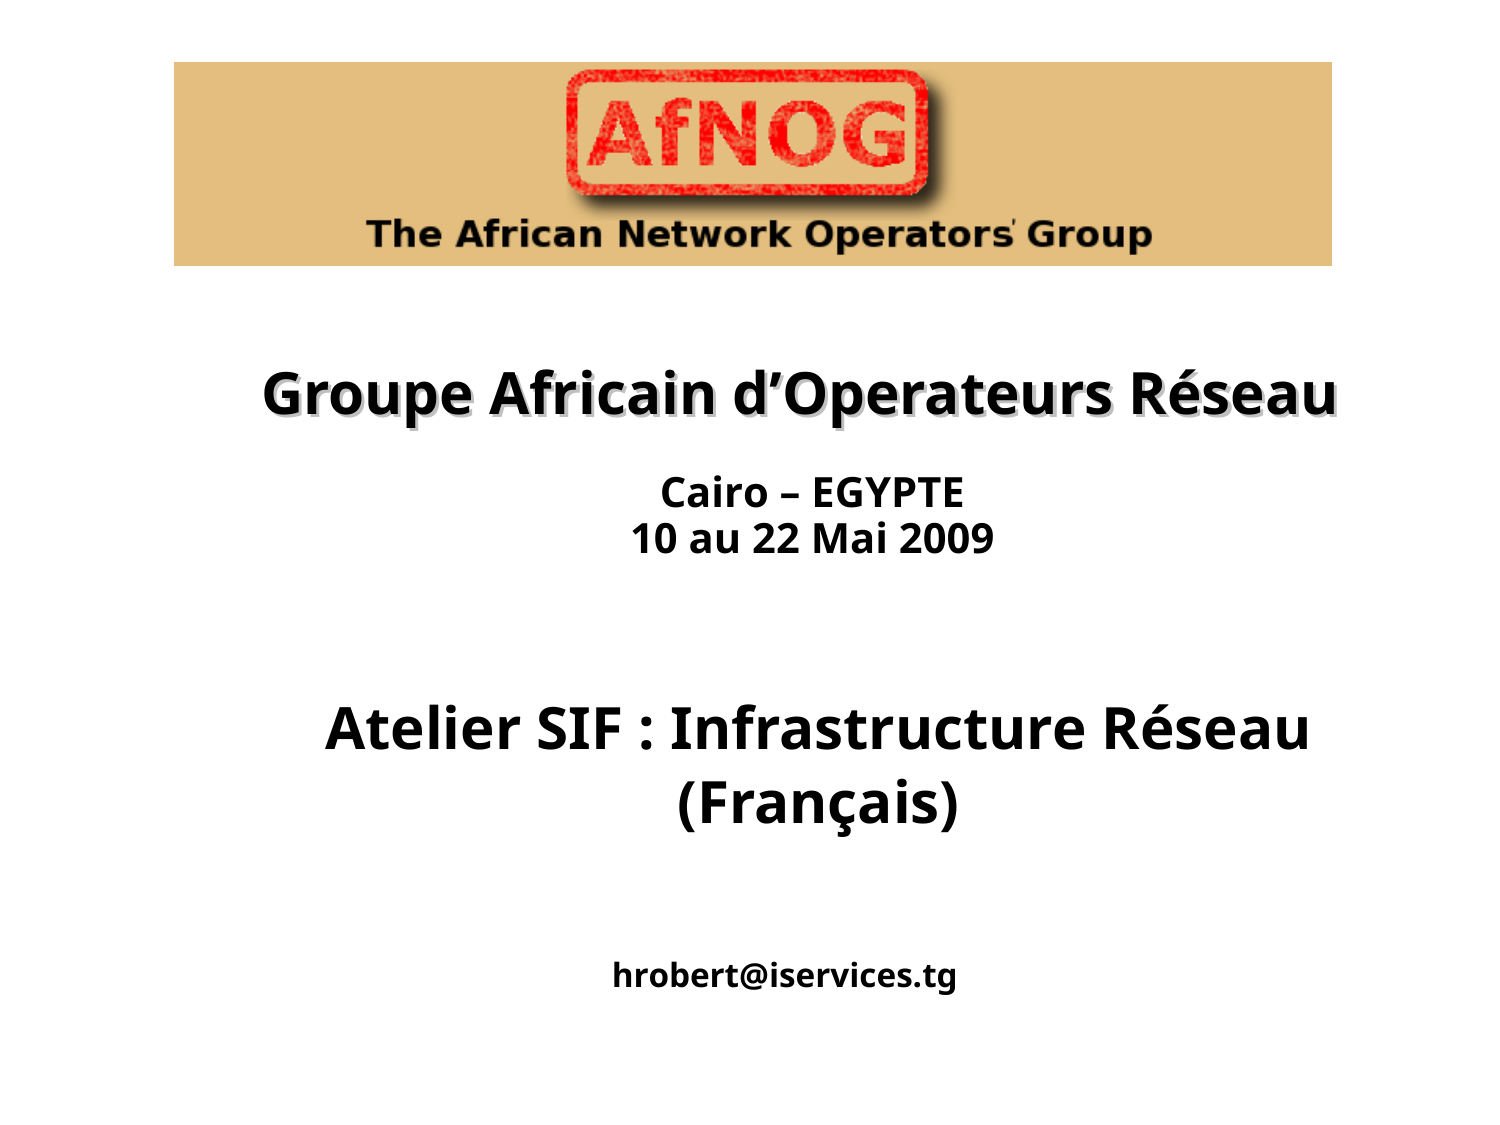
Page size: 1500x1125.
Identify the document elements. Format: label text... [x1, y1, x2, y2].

text_box hrobert@iservices.tg [596, 949, 974, 1003]
text_box Cairo – EGYPTE 10 au 22 Mai 2009 [212, 462, 1413, 572]
subtitle Atelier SIF : Infrastructure Réseau (Français) [162, 691, 1400, 837]
title Groupe Africain d’Operateurs Réseau [174, 213, 1425, 425]
picture [174, 62, 1332, 266]
